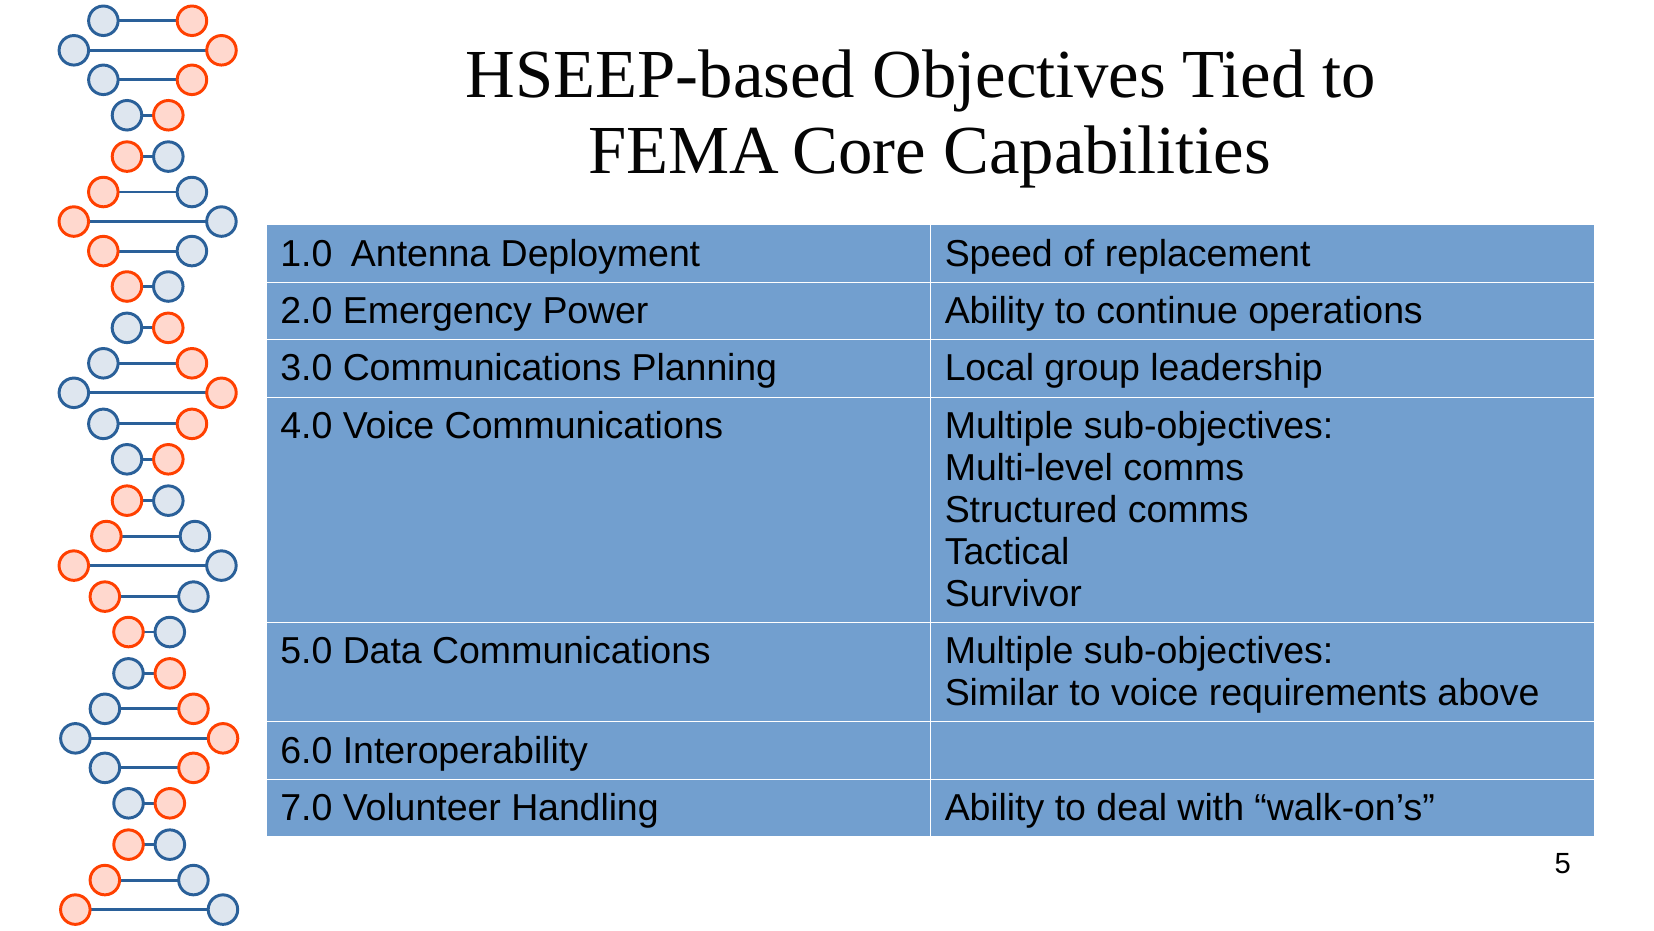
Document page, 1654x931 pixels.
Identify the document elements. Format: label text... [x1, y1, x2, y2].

table_cell 5.0 Data Communications [267, 623, 930, 721]
table_cell Multiple sub-objectives: Similar to voice requirements above [931, 623, 1594, 721]
table_header Speed of replacement [931, 225, 1594, 282]
table_cell [931, 722, 1594, 779]
table_cell Multiple sub-objectives: Multi-level comms Structured comms Tactical Survivor [931, 398, 1594, 622]
table_cell 4.0 Voice Communications [267, 398, 930, 622]
table_cell Ability to deal with “walk-on’s” [931, 780, 1594, 836]
table_cell Ability to continue operations [931, 283, 1594, 339]
table_cell 2.0 Emergency Power [267, 283, 930, 339]
table_cell 7.0 Volunteer Handling [267, 780, 930, 836]
table_cell Local group leadership [931, 340, 1594, 397]
table_cell 6.0 Interoperability [267, 722, 930, 779]
table_cell 3.0 Communications Planning [267, 340, 930, 397]
table_header 1.0 Antenna Deployment [267, 225, 930, 282]
title HSEEP-based Objectives Tied to FEMA Core Capabilities [265, 35, 1595, 189]
